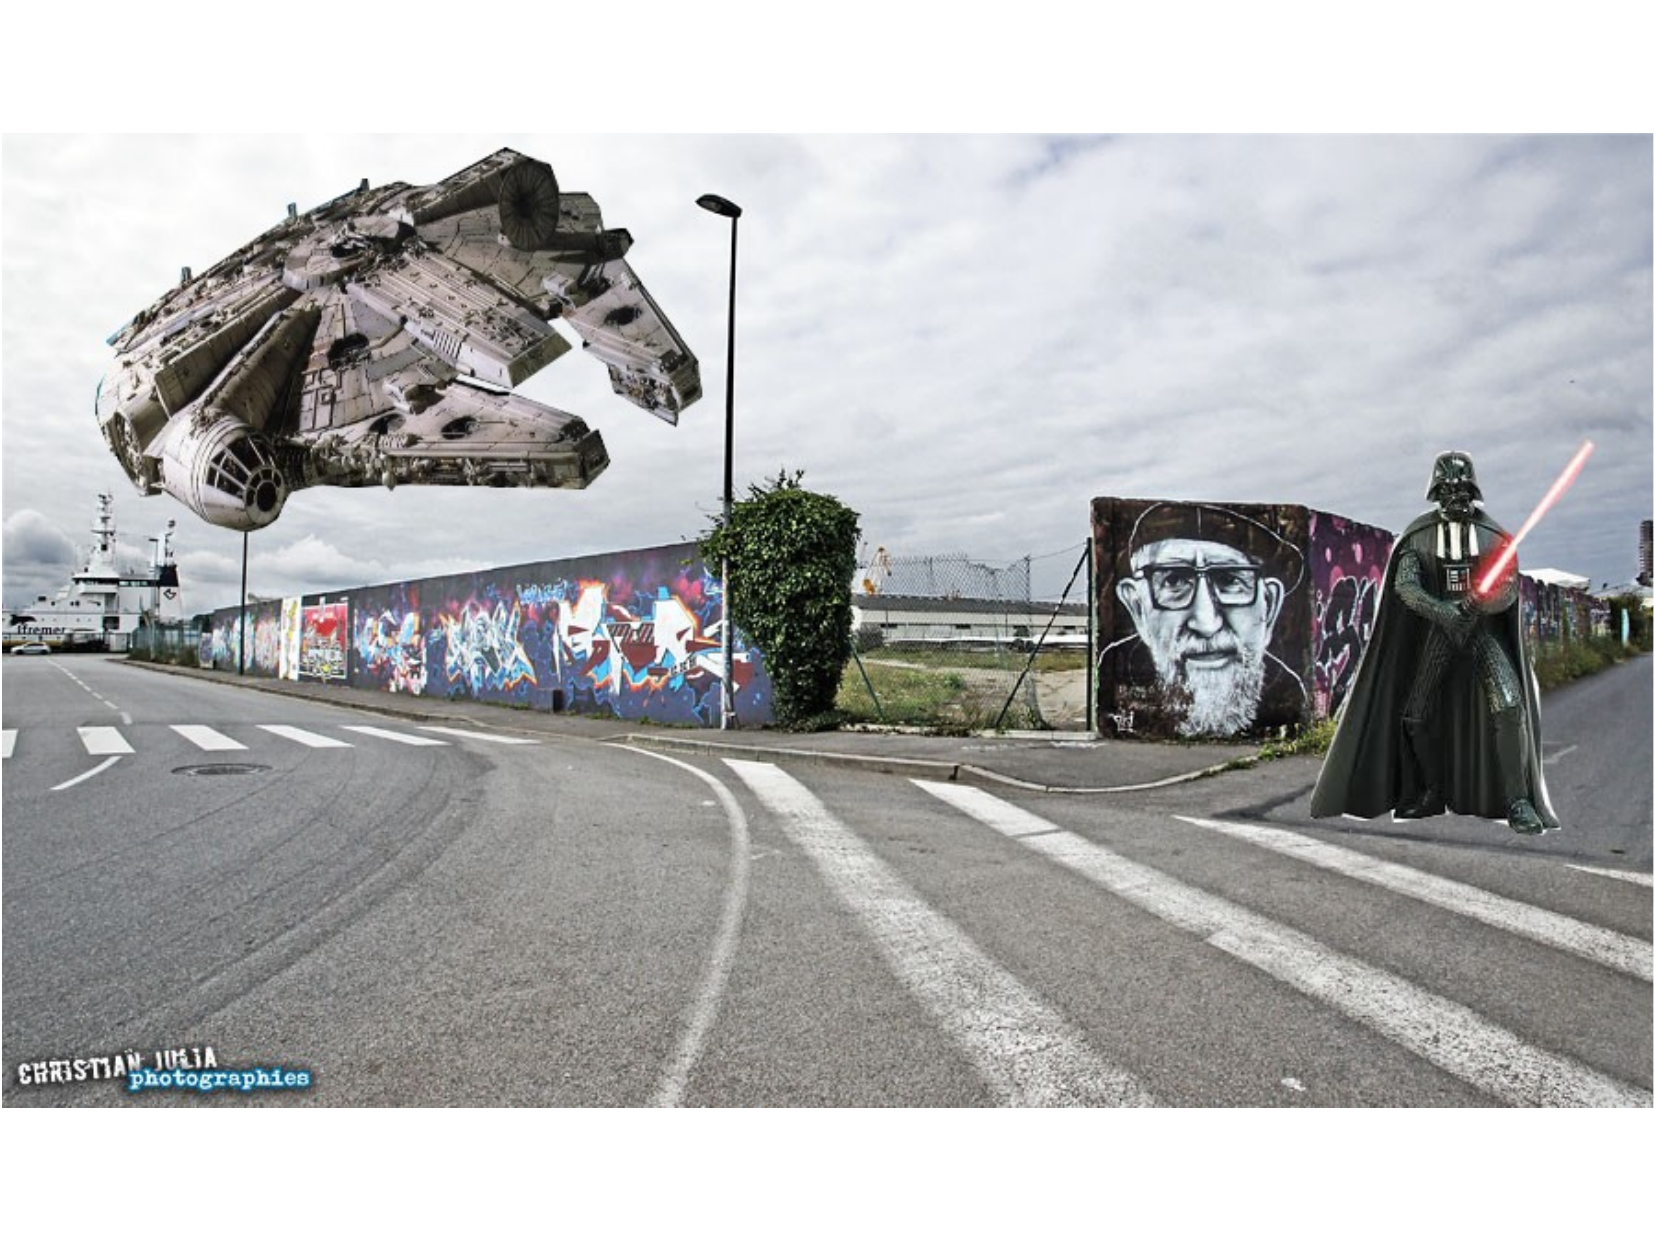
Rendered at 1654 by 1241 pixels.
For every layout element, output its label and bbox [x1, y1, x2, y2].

picture [2, 133, 1654, 1108]
